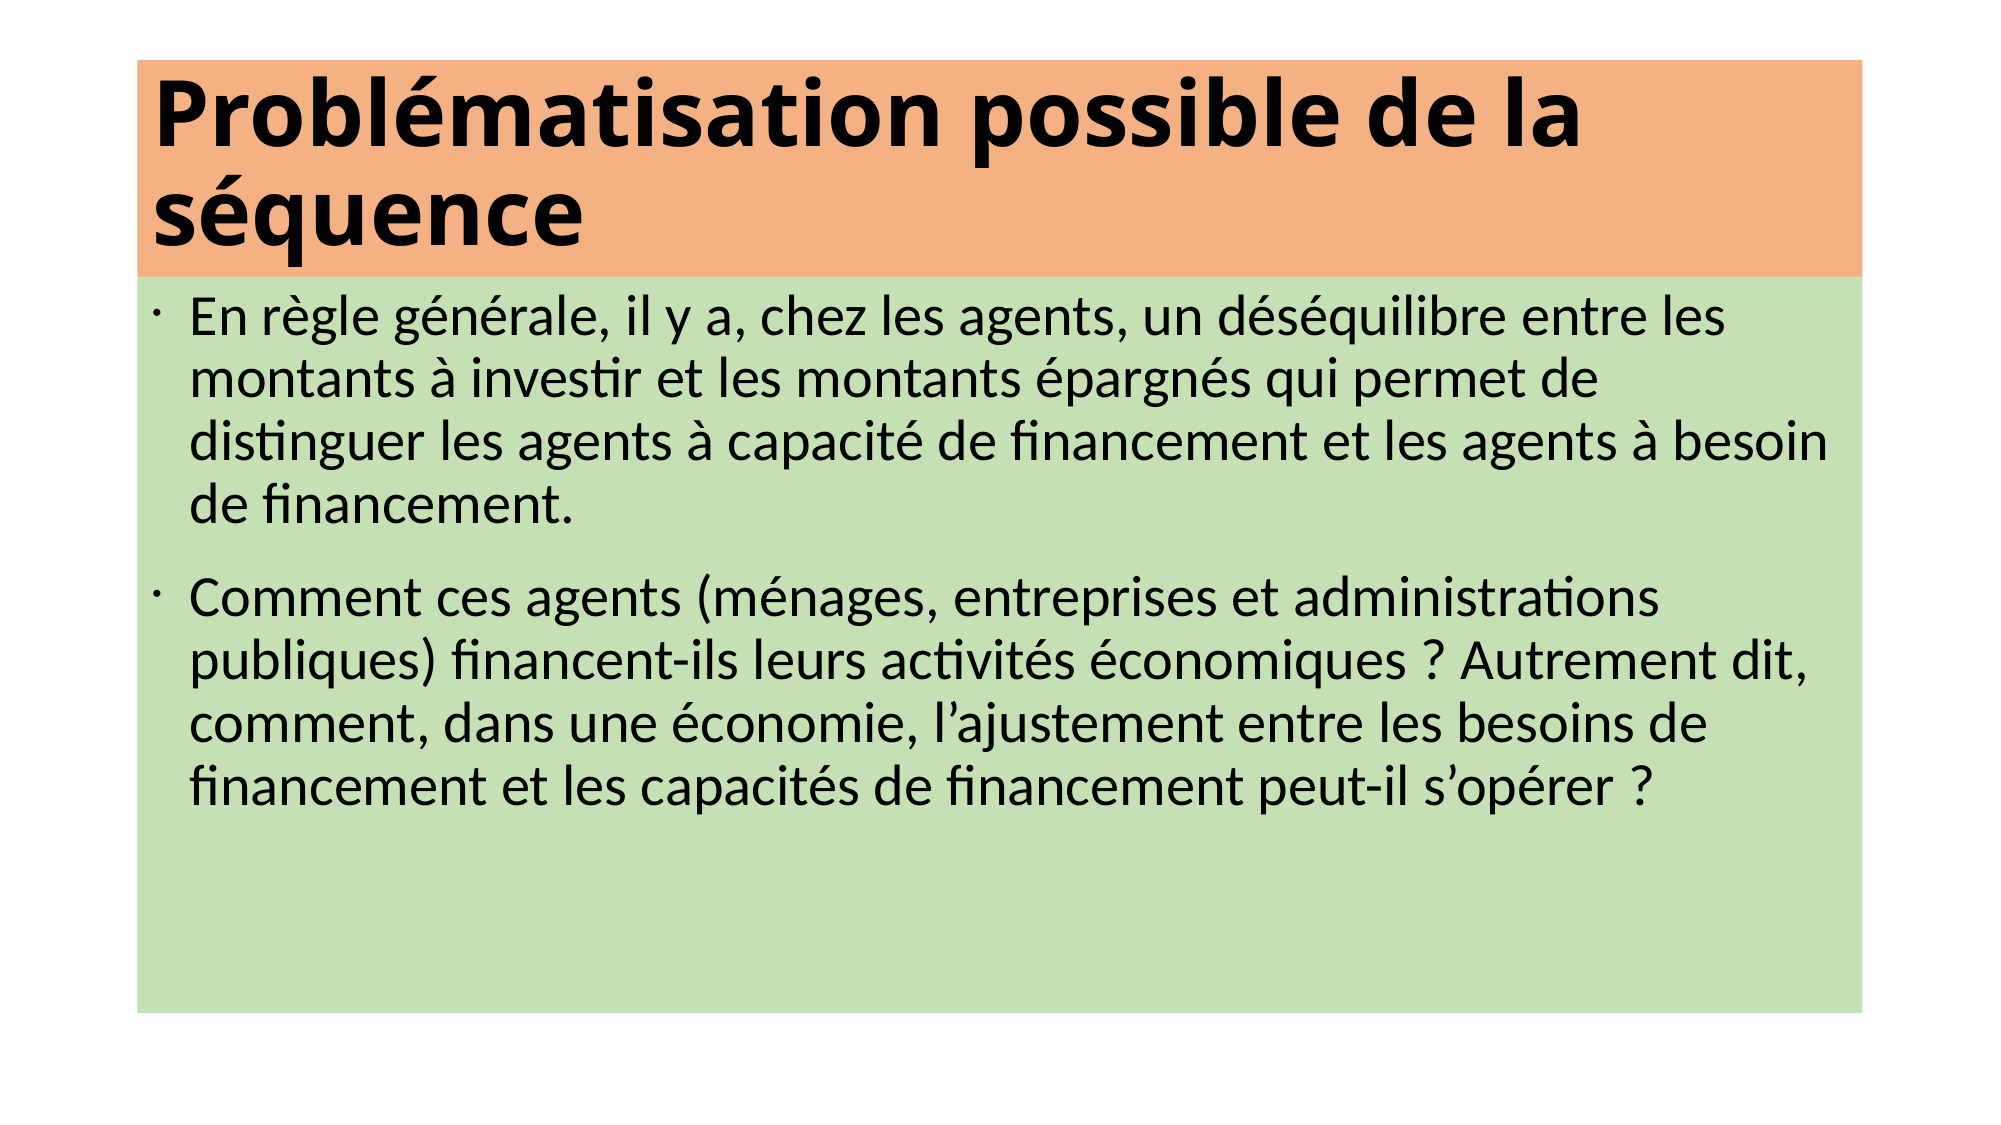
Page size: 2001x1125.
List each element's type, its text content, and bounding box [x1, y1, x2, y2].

title Problématisation possible de la séquence [137, 59, 1863, 277]
list En règle générale, il y a, chez les agents, un déséquilibre entre les montants à investir et les montants épargnés qui permet de distinguer les agents à capacité de financement et les agents à besoin de financement. Comment ces agents (ménages, entreprises et administrations publiques) financent-ils leurs activités économiques ? Autrement dit, comment, dans une économie, l’ajustement entre les besoins de financement et les capacités de financement peut-il s’opérer ? [137, 277, 1863, 1014]
